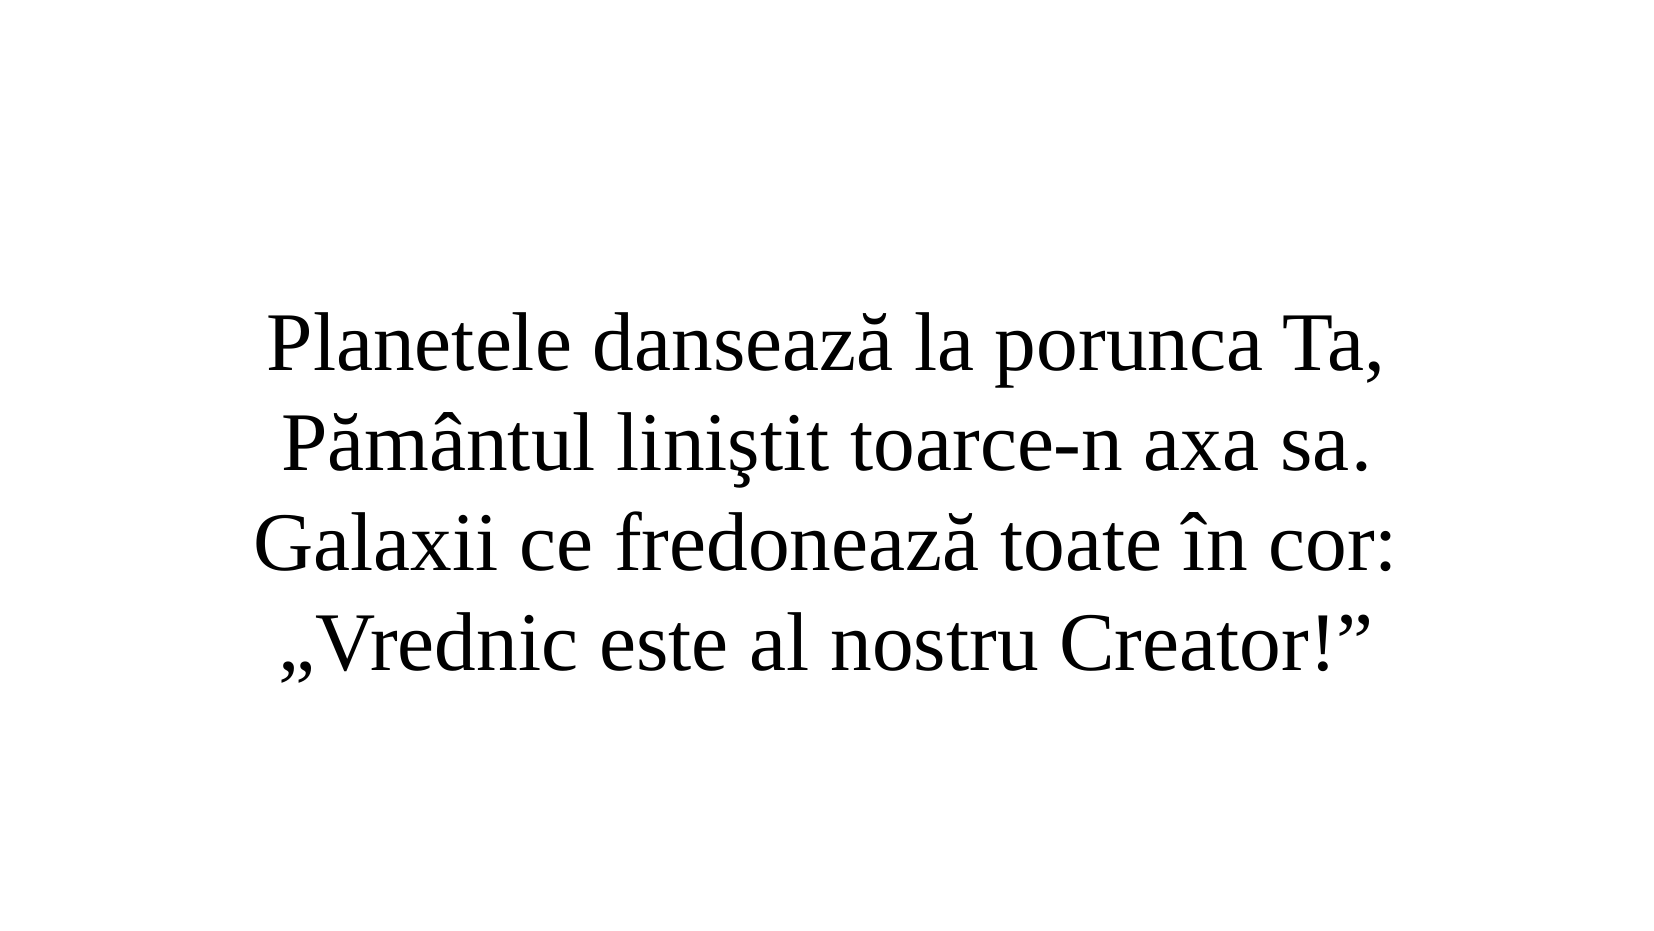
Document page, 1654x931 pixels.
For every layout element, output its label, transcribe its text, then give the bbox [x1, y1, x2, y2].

subtitle Planetele dansează la porunca Ta, Pământul liniştit toarce-n axa sa. Galaxii ce fredonează toate în cor: „Vrednic este al nostru Creator!” [0, 279, 1654, 632]
